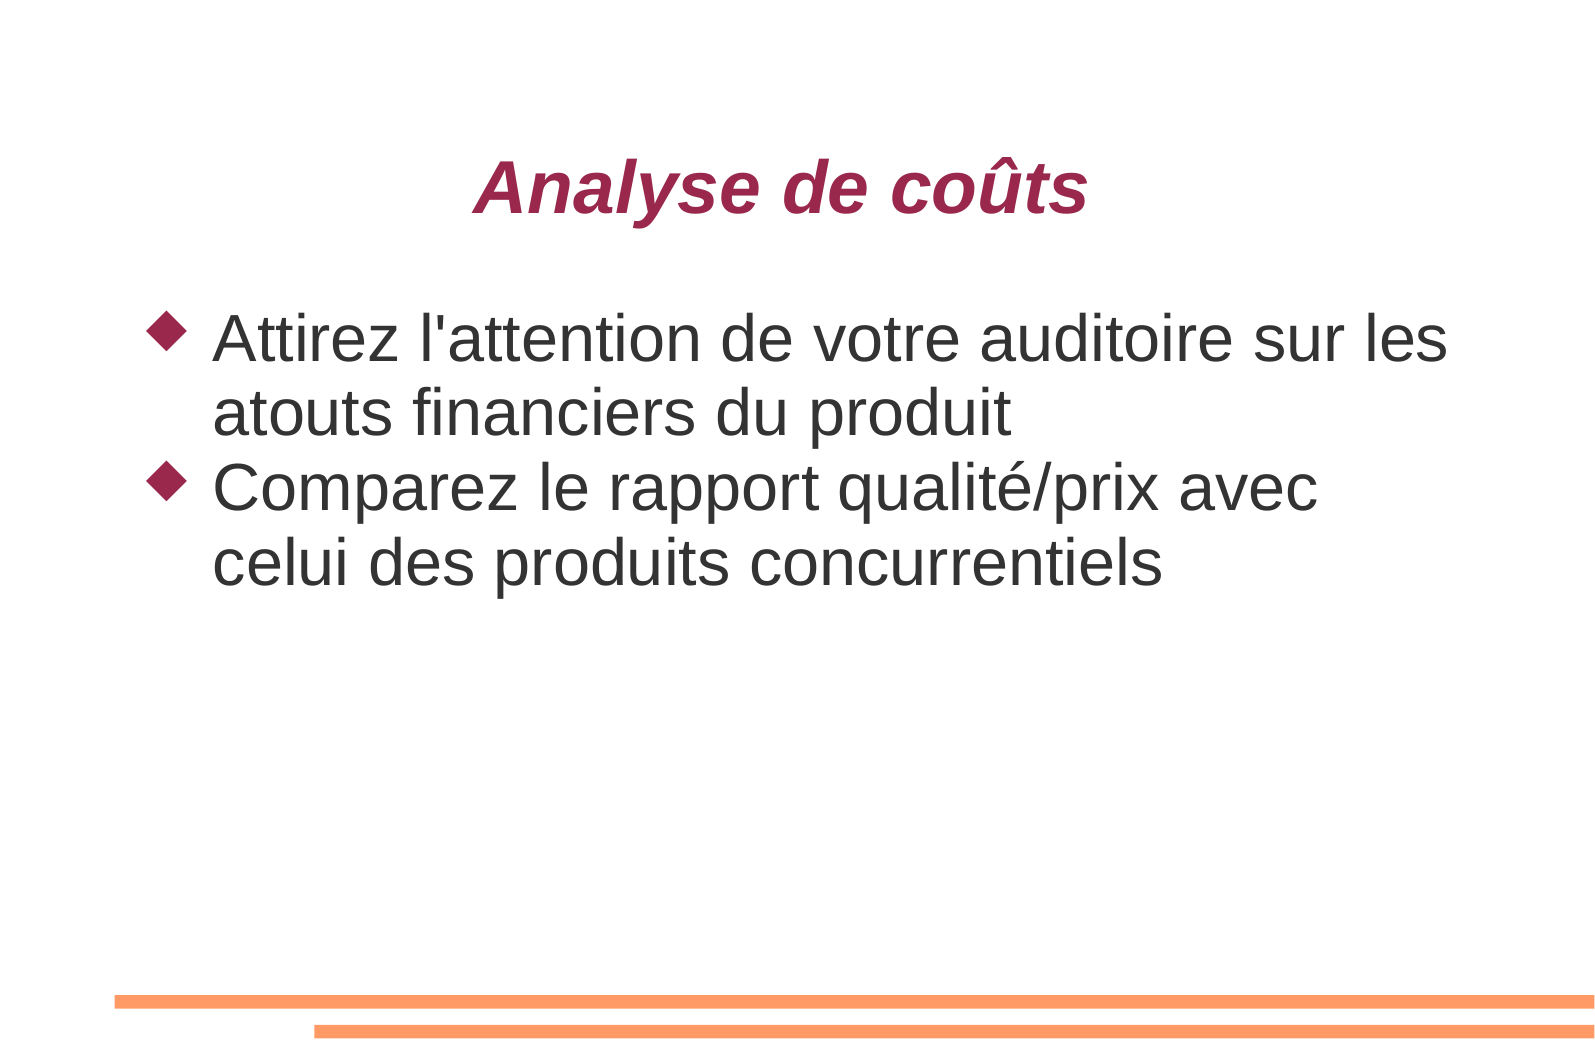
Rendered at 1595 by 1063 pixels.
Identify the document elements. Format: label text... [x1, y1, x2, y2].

title Analyse de coûts [85, 98, 1479, 276]
list Attirez l'attention de votre auditoire sur les atouts financiers du produit Comparez le rapport qualité/prix avec celui des produits concurrentiels [130, 300, 1462, 971]
